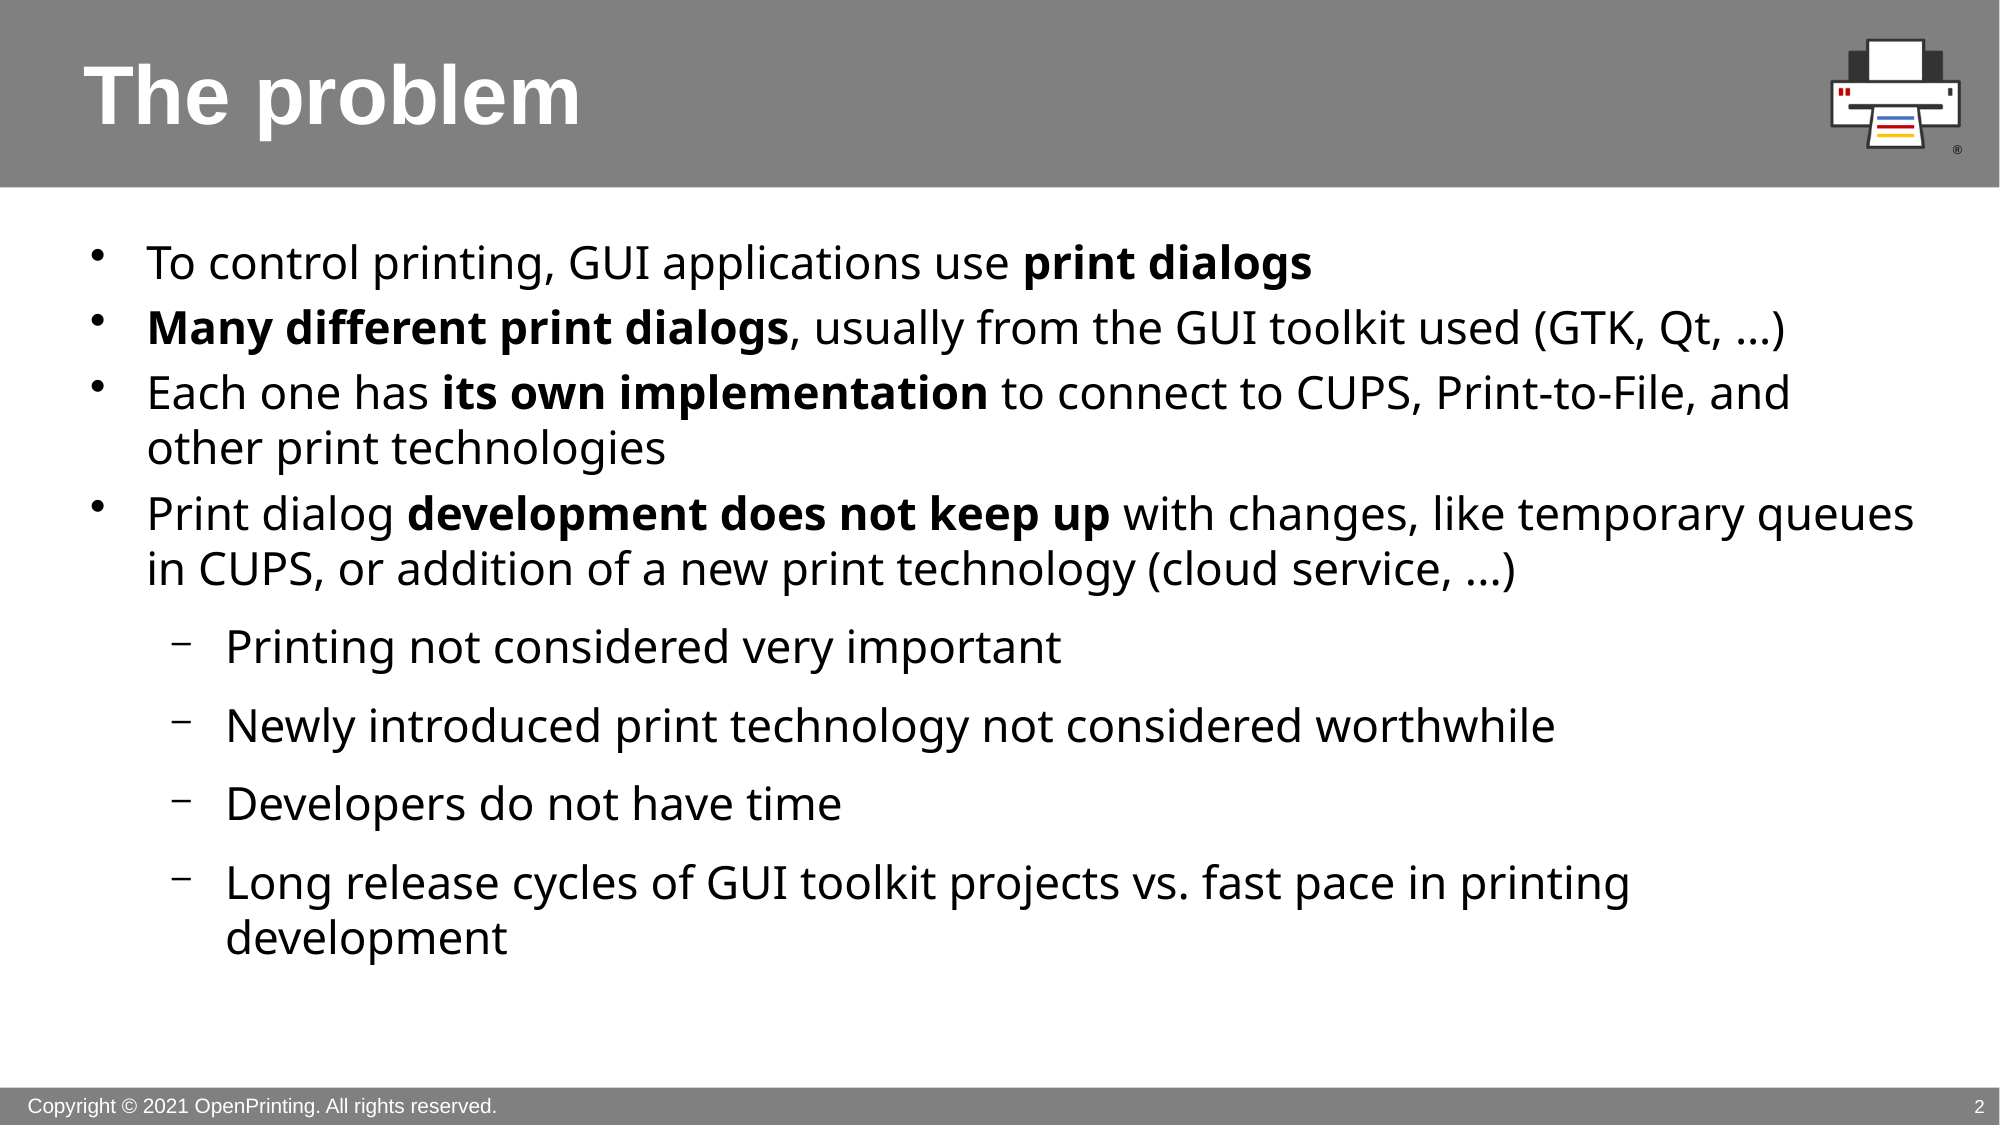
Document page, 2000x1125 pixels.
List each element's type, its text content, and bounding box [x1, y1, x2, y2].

picture [1825, 33, 1966, 154]
title The problem [75, 7, 1786, 175]
list To control printing, GUI applications use print dialogs Many different print dialogs, usually from the GUI toolkit used (GTK, Qt, …) Each one has its own implementation to connect to CUPS, Print-to-File, and other print technologies Print dialog development does not keep up with changes, like temporary queues in CUPS, or addition of a new print technology (cloud service, ...) Printing not considered very important Newly introduced print technology not considered worthwhile Developers do not have time Long release cycles of GUI toolkit projects vs. fast pace in printing development [75, 224, 1936, 1067]
